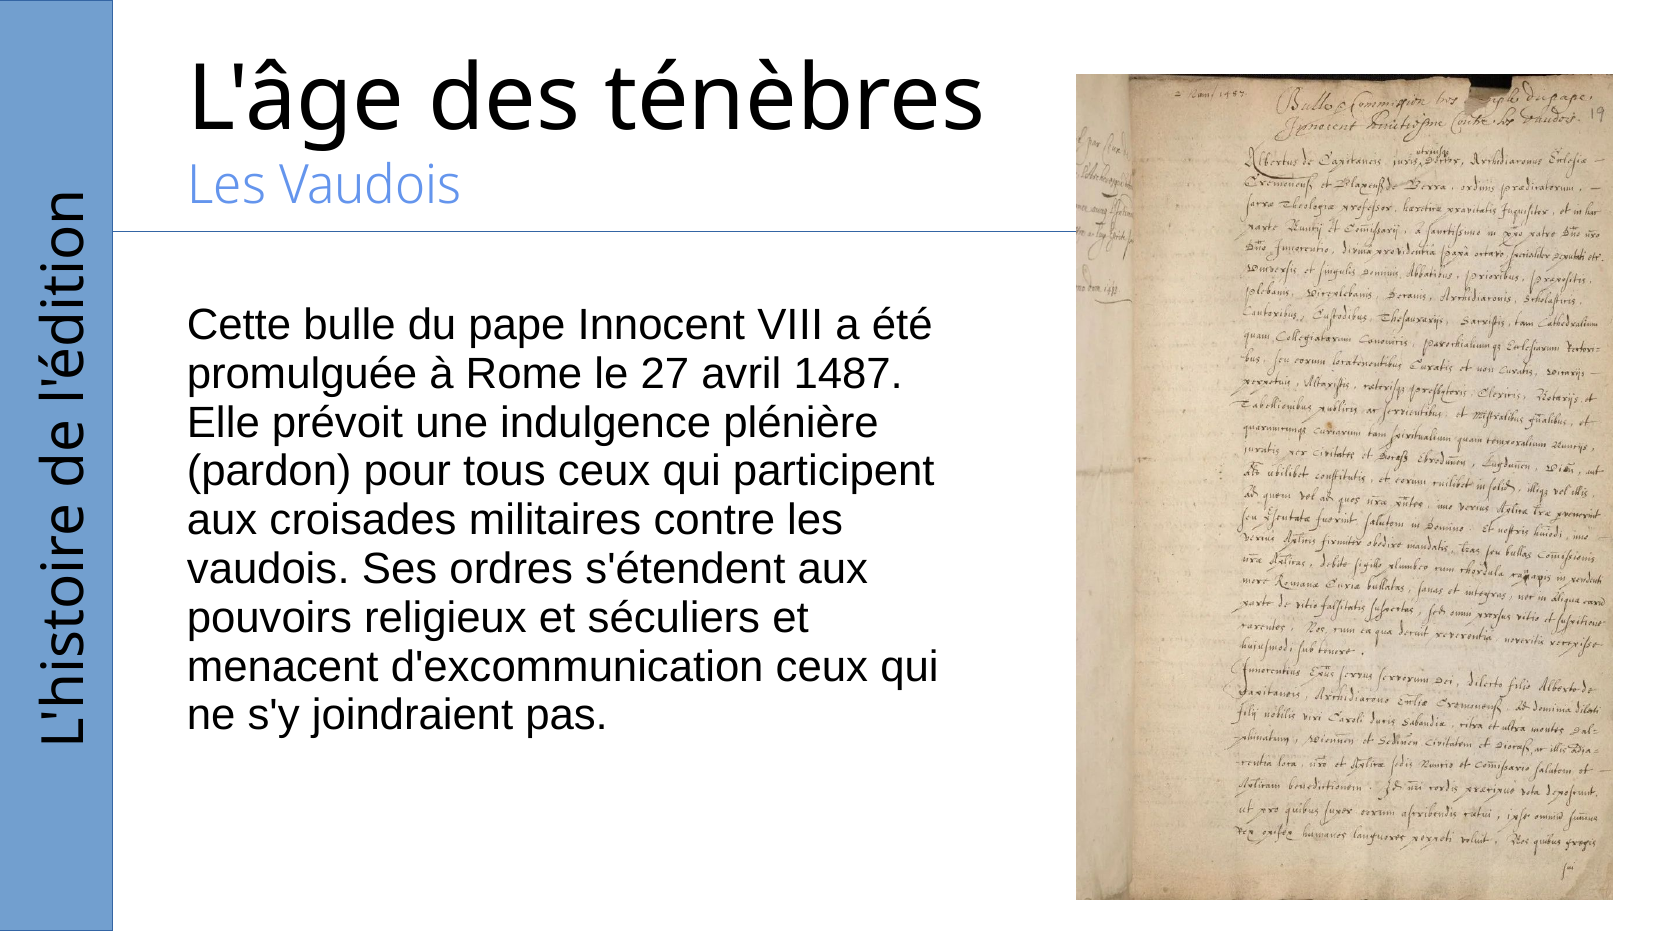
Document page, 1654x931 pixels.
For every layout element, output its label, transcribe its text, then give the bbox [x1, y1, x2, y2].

text_box Cette bulle du pape Innocent VIII a été promulguée à Rome le 27 avril 1487. Elle prévoit une indulgence plénière (pardon) pour tous ceux qui participent aux croisades militaires contre les vaudois. Ses ordres s'étendent aux pouvoirs religieux et séculiers et menacent d'excommunication ceux qui ne s'y joindraient pas. [186, 300, 976, 805]
title Les Vaudois [187, 232, 1076, 239]
picture [1076, 74, 1613, 901]
title L'âge des ténèbres [187, 33, 1571, 125]
text_box [0, 0, 113, 931]
title Les Vaudois [187, 125, 1076, 231]
text_box L'histoire de l'édition [13, 37, 105, 901]
